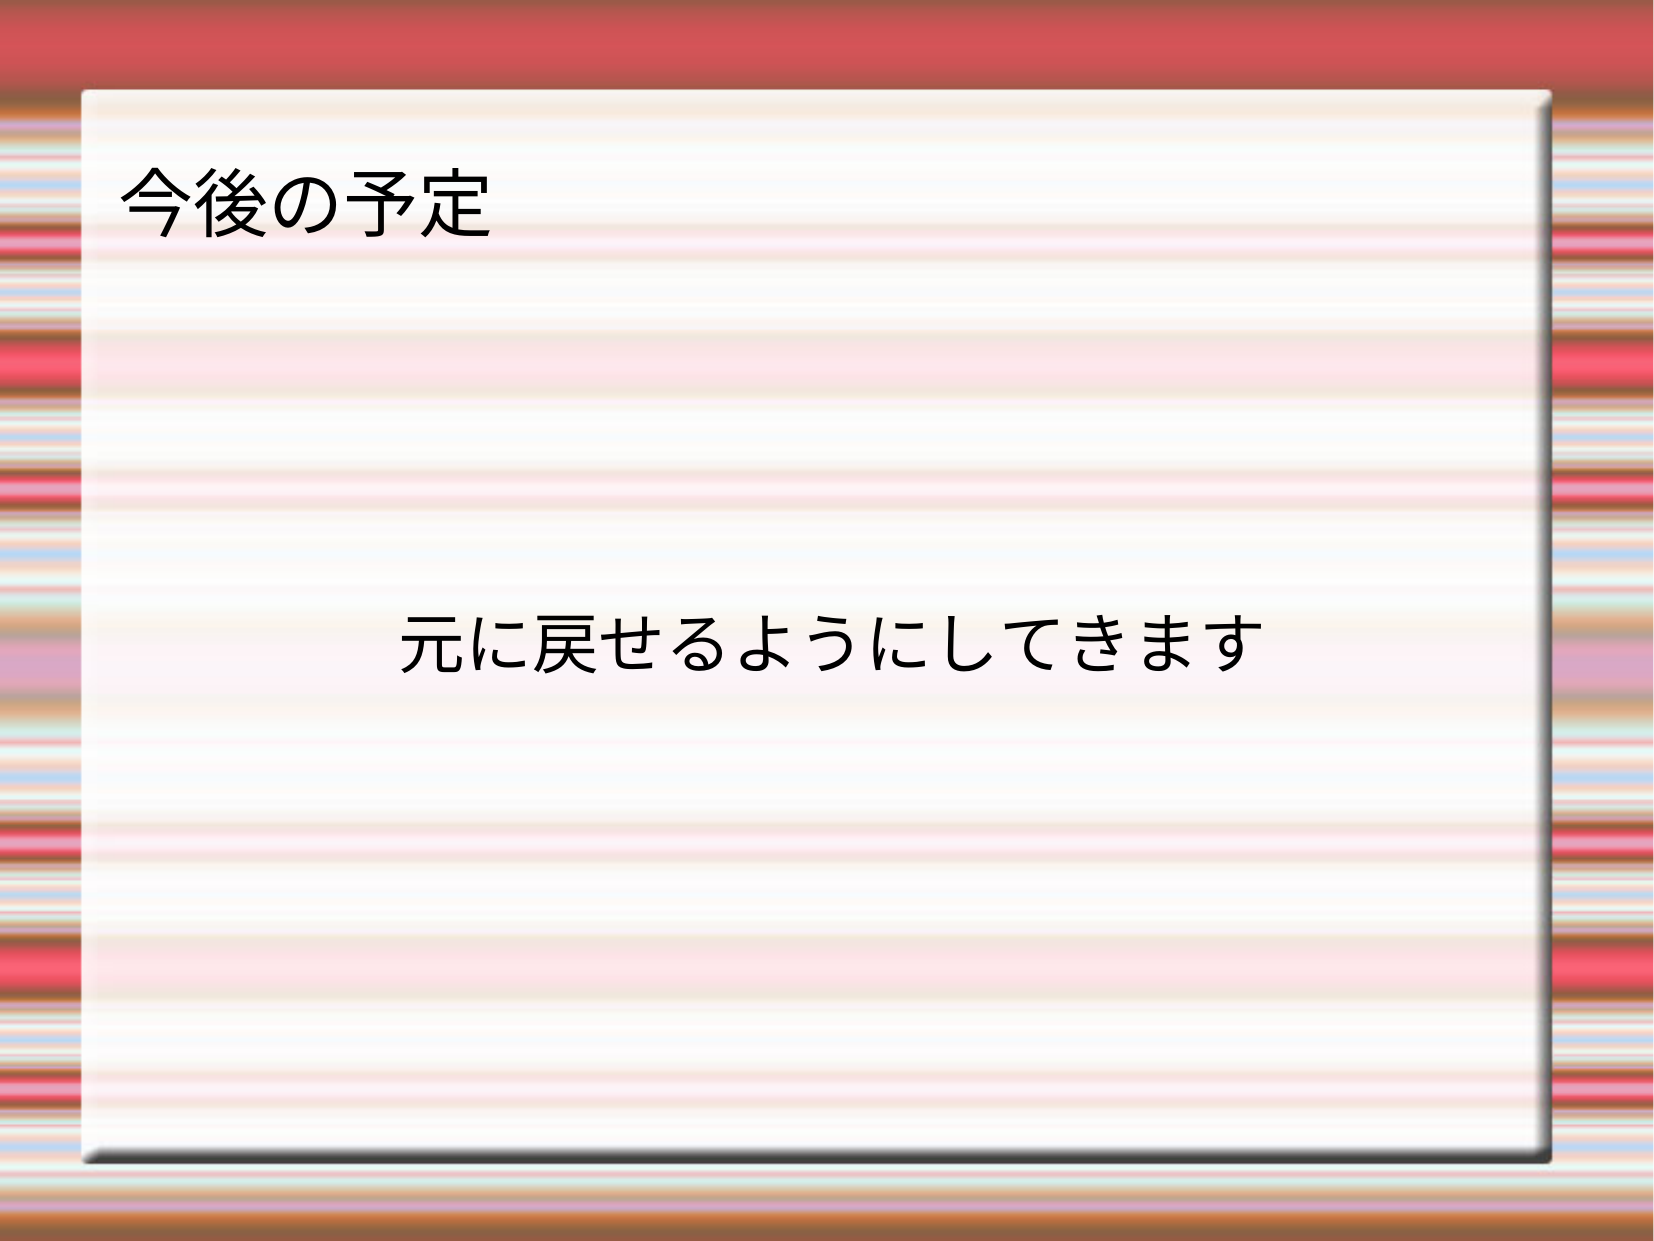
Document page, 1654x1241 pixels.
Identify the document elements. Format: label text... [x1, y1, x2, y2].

picture [0, 0, 1654, 1241]
text_box 元に戻せるようにしてきます [398, 590, 1270, 658]
text_box 今後の予定 [118, 144, 494, 220]
